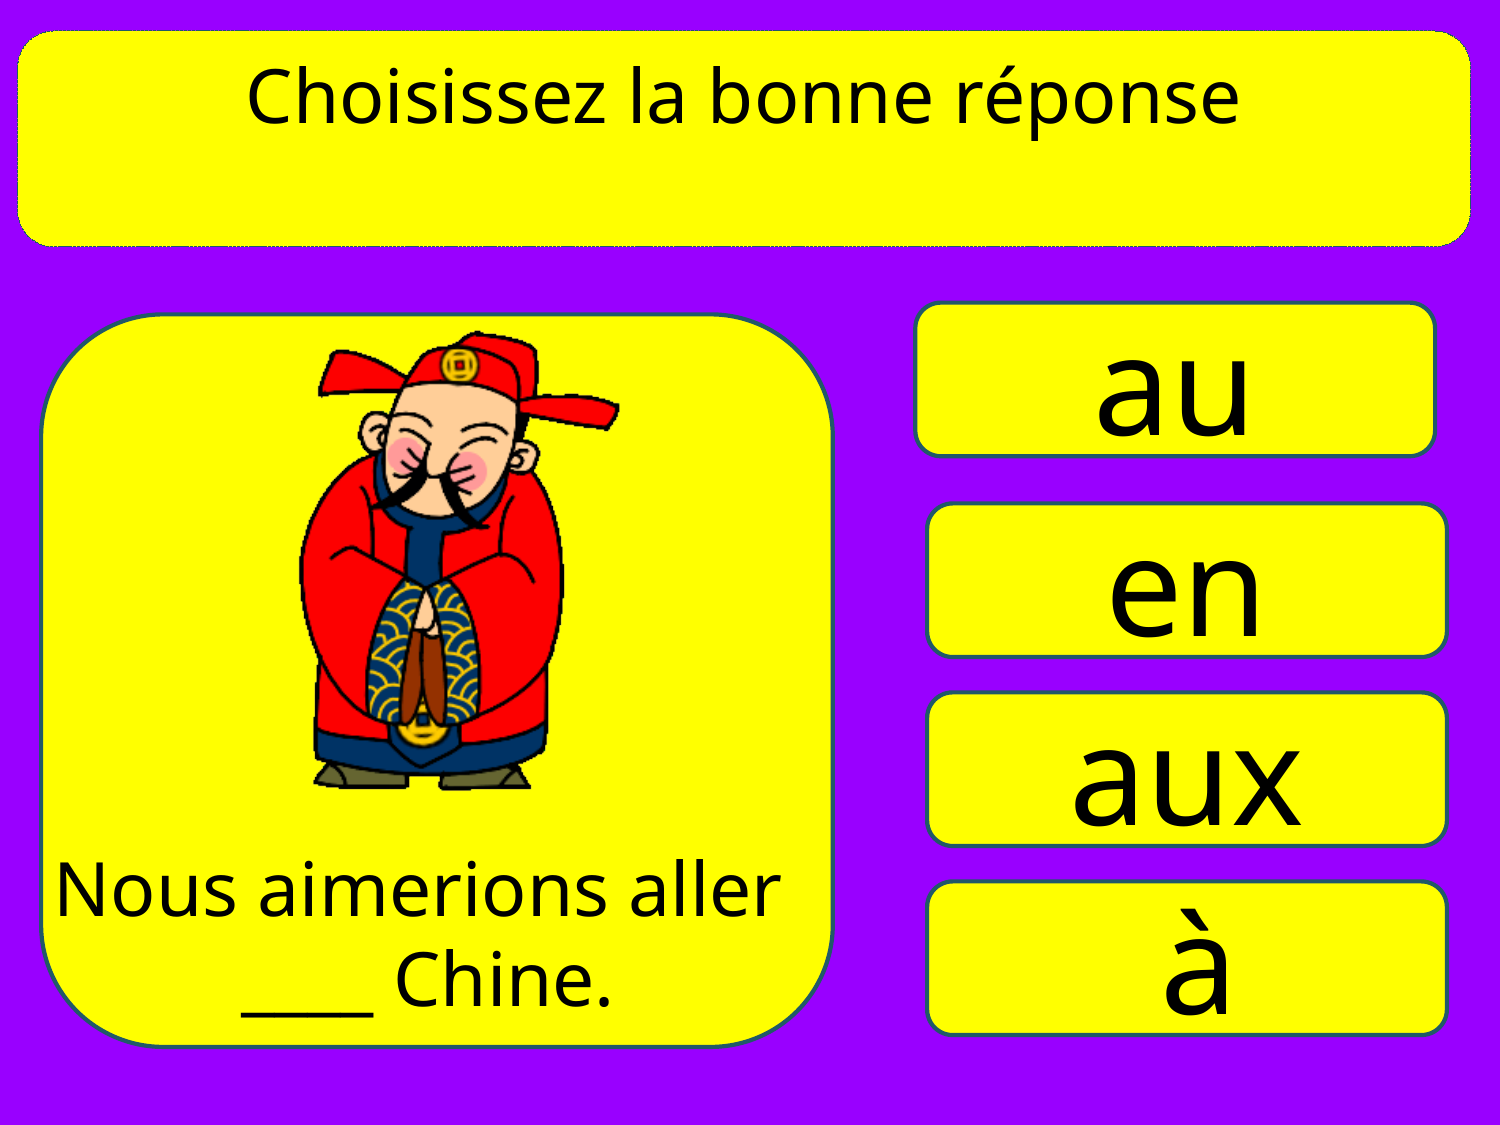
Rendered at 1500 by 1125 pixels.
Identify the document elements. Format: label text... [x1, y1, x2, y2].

text_box [1388, 503, 1447, 658]
text_box [927, 692, 986, 847]
text_box [1388, 692, 1447, 847]
text_box [99, 1029, 775, 1047]
text_box [1376, 302, 1436, 457]
text_box [41, 314, 833, 834]
text_box Nous aimerions aller ____ Chine. [0, 834, 857, 1029]
text_box aux [986, 680, 1388, 861]
text_box [1400, 881, 1447, 1036]
text_box [927, 881, 997, 1036]
picture [206, 326, 680, 799]
text_box à [997, 869, 1400, 1050]
text_box au [974, 290, 1376, 471]
text_box Choisissez la bonne réponse [17, 30, 1471, 247]
text_box [915, 302, 974, 457]
text_box en [986, 491, 1388, 672]
text_box [927, 503, 986, 658]
